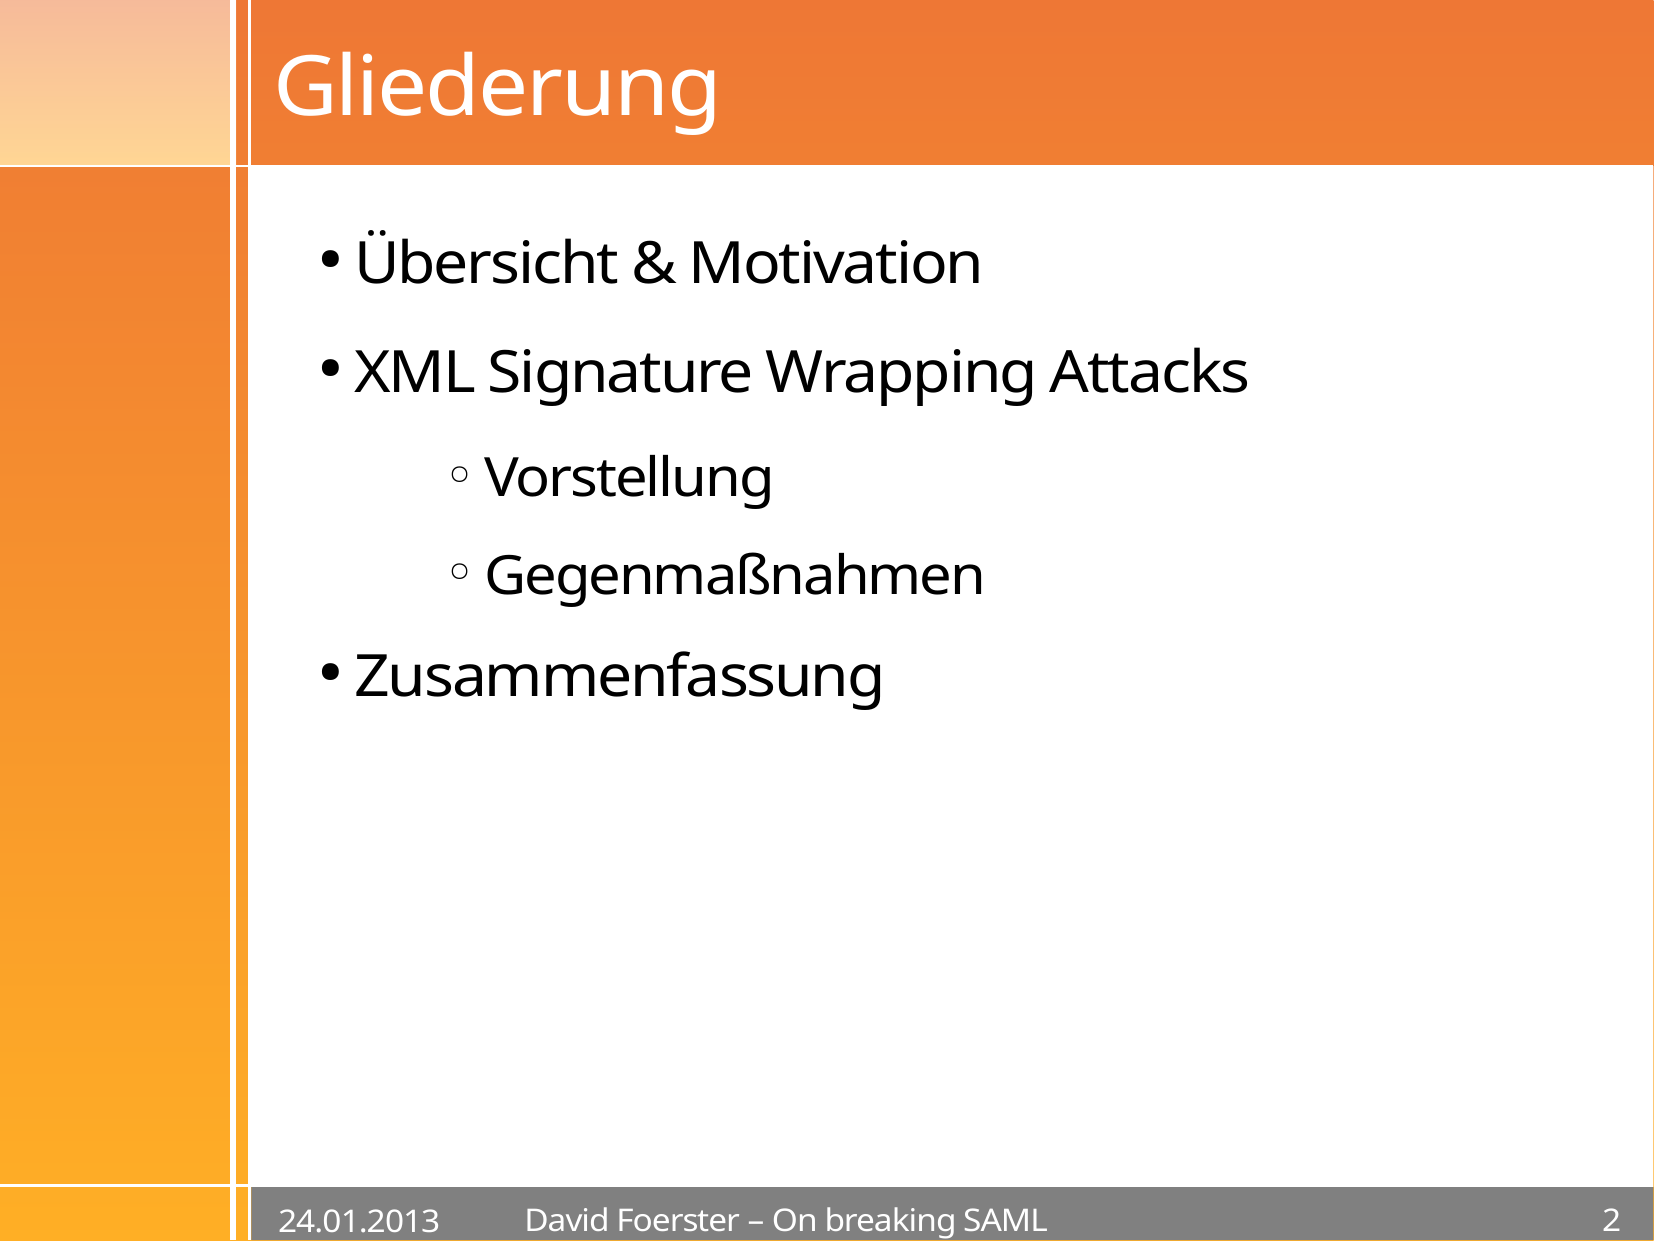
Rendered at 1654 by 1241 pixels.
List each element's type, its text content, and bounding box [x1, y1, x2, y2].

title Gliederung [273, 0, 1499, 166]
list Übersicht & Motivation XML Signature Wrapping Attacks Vorstellung Gegenmaßnahmen Zusammenfassung [283, 221, 1539, 1096]
